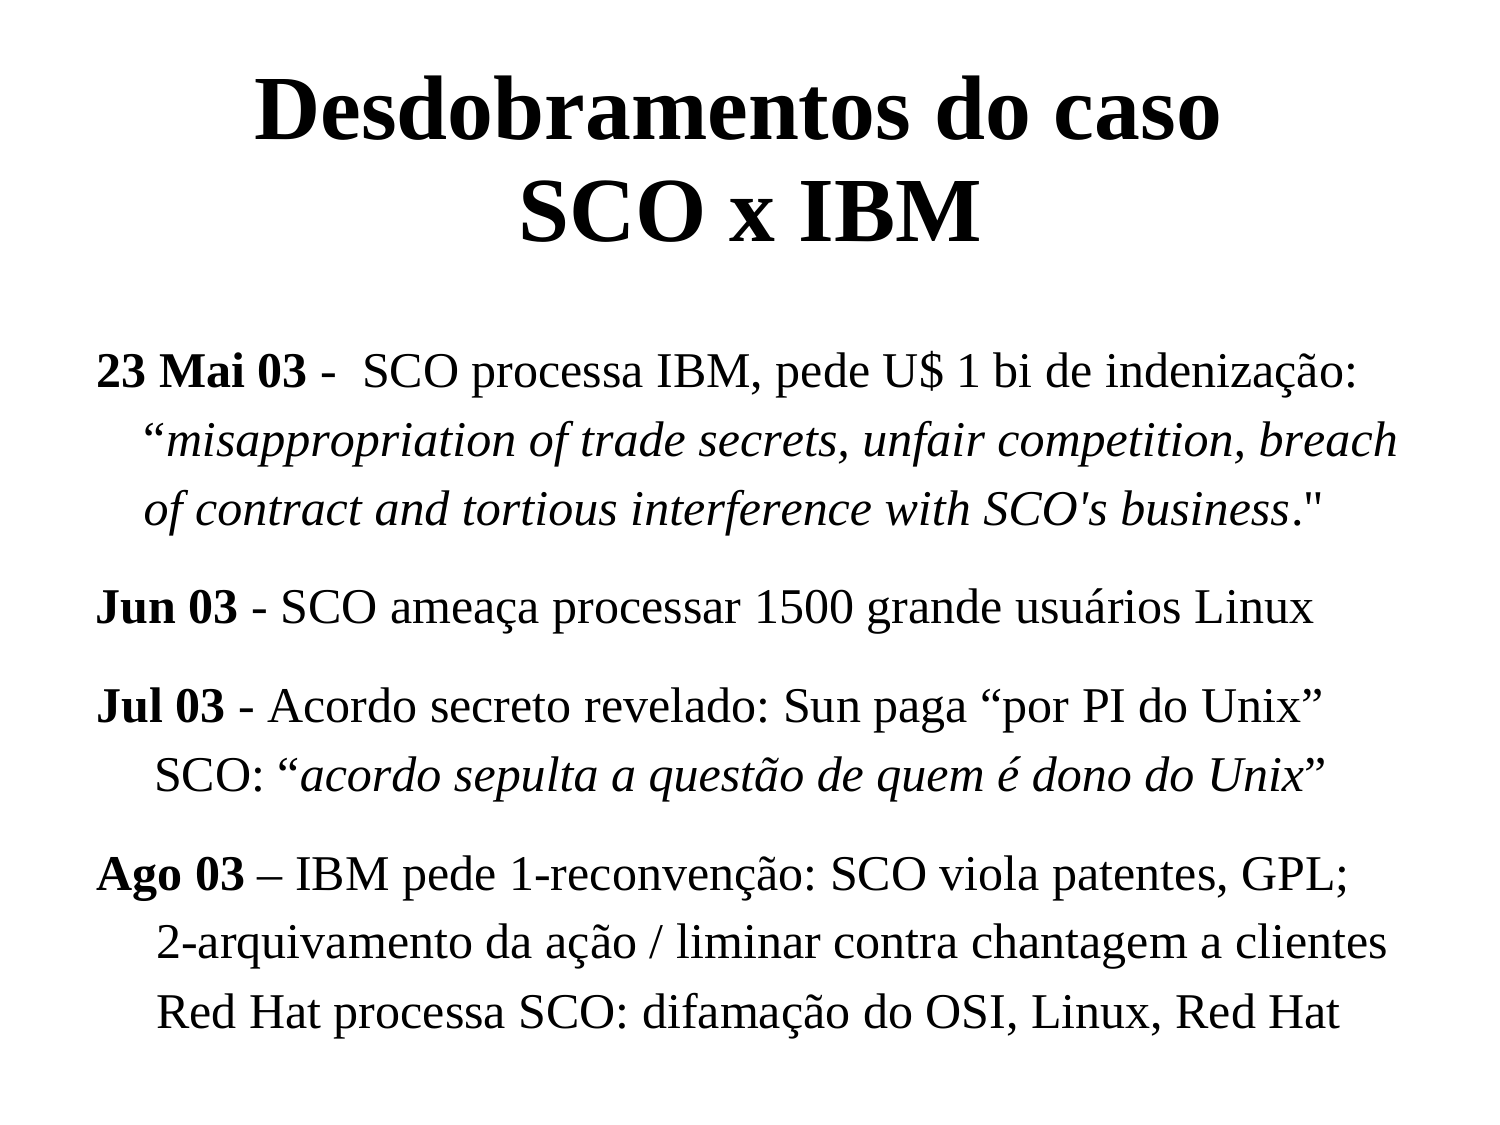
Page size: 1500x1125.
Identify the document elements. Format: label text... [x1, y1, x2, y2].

text_box 23 Mai 03 - SCO processa IBM, pede U$ 1 bi de indenização: “misappropriation of trade secrets, unfair competition, breach of contract and tortious interference with SCO's business." Jun 03 - SCO ameaça processar 1500 grande usuários Linux Jul 03 - Acordo secreto revelado: Sun paga “por PI do Unix” SCO: “acordo sepulta a questão de quem é dono do Unix” Ago 03 – IBM pede 1-reconvenção: SCO viola patentes, GPL; 2-arquivamento da ação / liminar contra chantagem a clientes Red Hat processa SCO: difamação do OSI, Linux, Red Hat [95, 324, 1486, 985]
title Desdobramentos do caso SCO x IBM [58, 43, 1443, 270]
